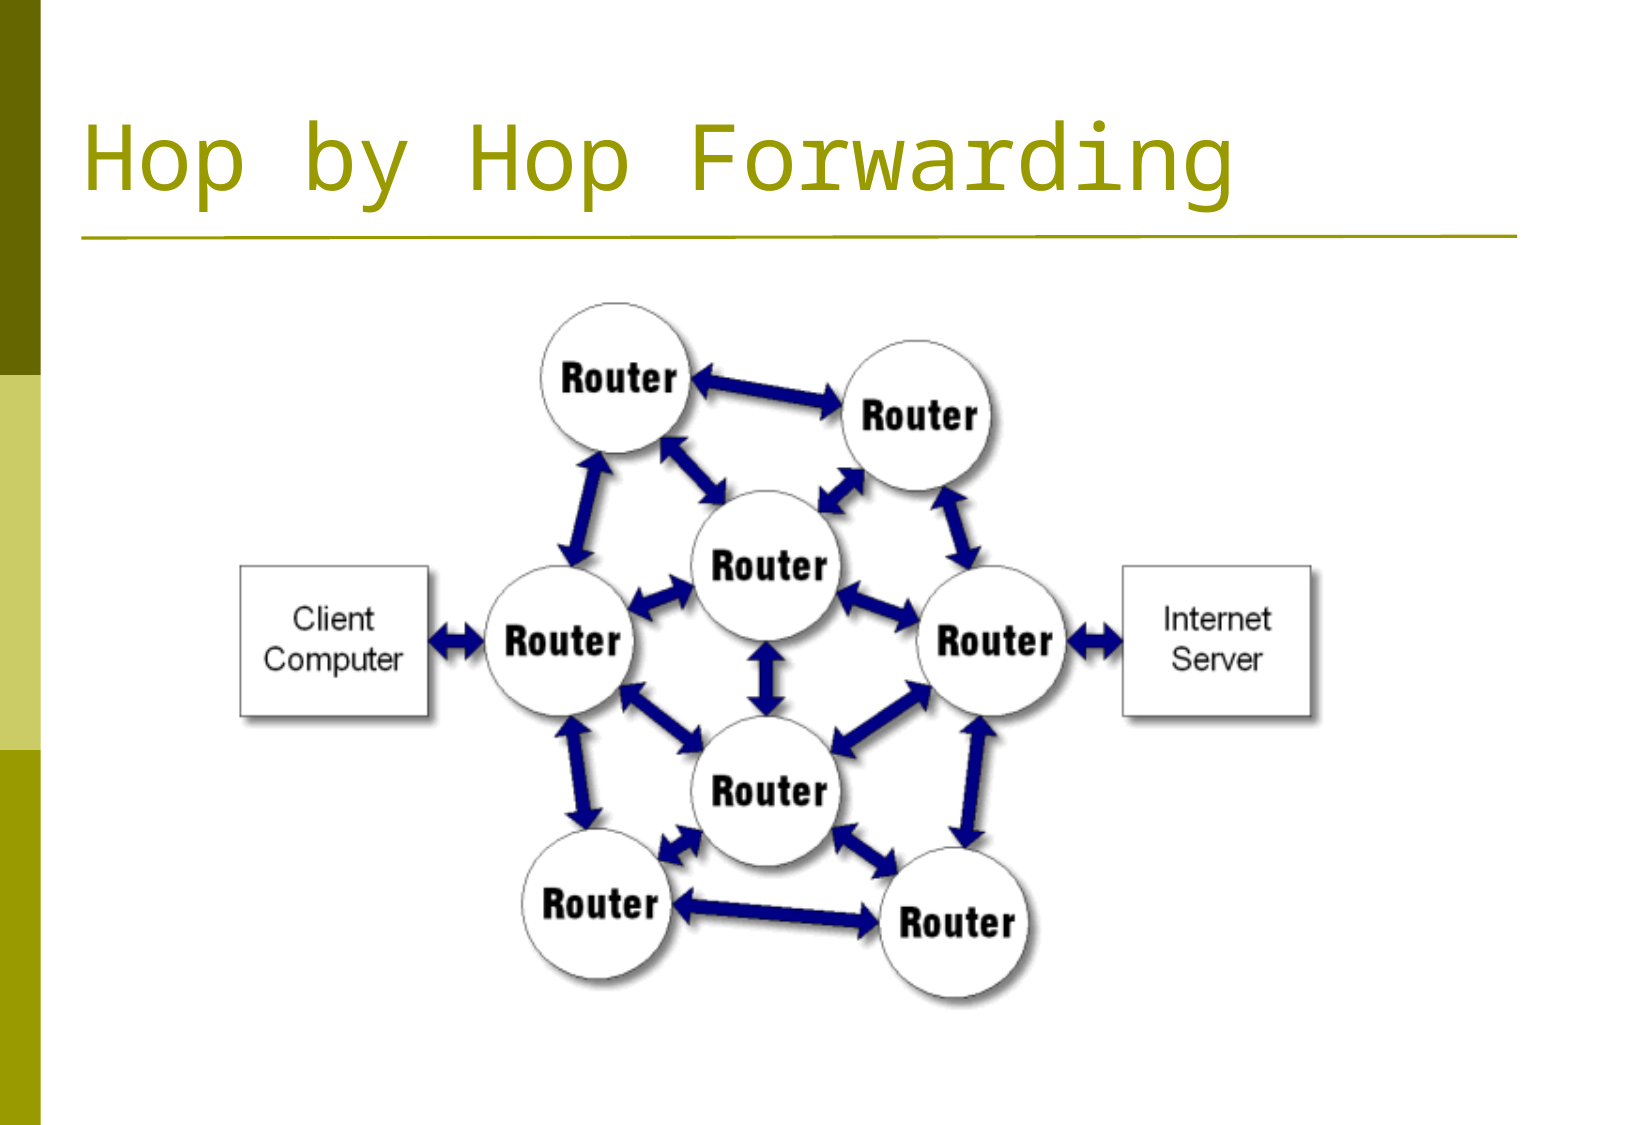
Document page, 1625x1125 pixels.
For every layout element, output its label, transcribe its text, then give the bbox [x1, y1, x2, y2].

title Hop by Hop Forwarding [67, 43, 1449, 225]
picture [238, 301, 1327, 1014]
